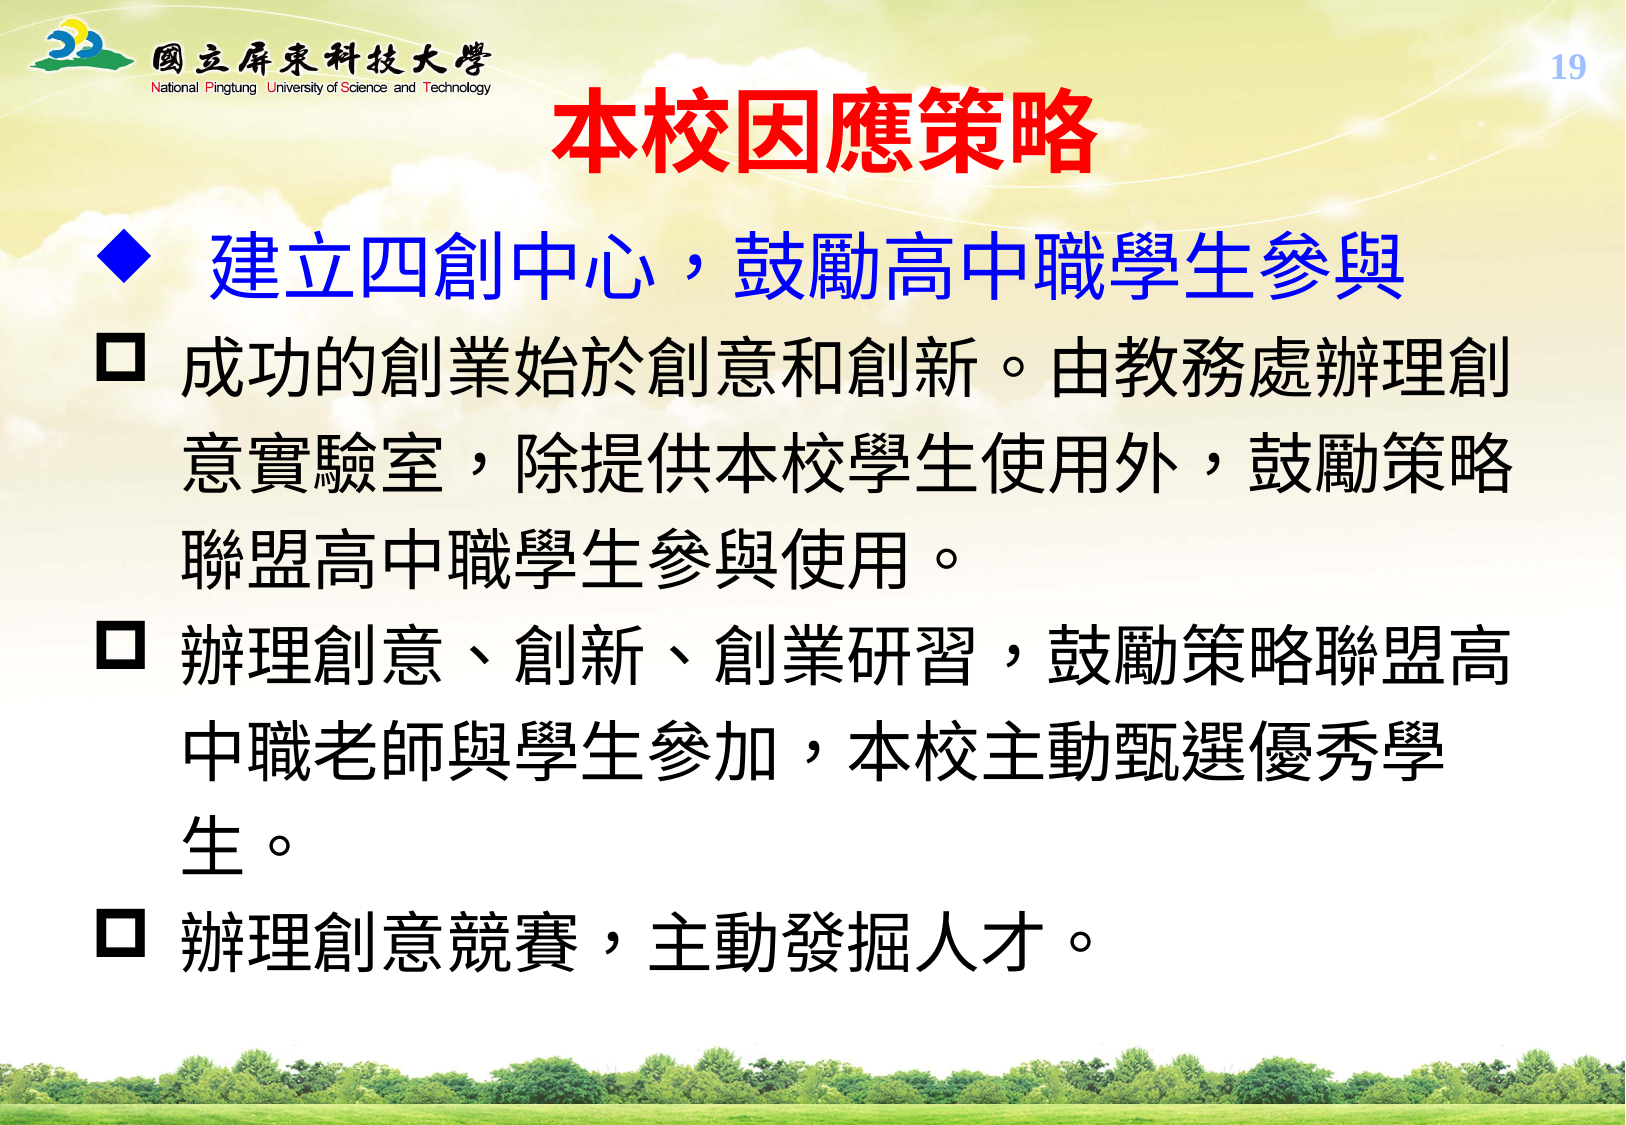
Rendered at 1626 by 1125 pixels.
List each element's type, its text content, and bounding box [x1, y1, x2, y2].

picture [0, 0, 1625, 1125]
text_box 本校因應策略 [139, 66, 1510, 192]
text_box 建立四創中心，鼓勵高中職學生參與 成功的創業始於創意和創新。由教務處辦理創意實驗室，除提供本校學生使用外，鼓勵策略聯盟高中職學生參與使用。 辦理創意、創新、創業研習，鼓勵策略聯盟高中職老師與學生參加，本校主動甄選優秀學生。 辦理創意競賽，主動發掘人才。 [77, 194, 1542, 989]
